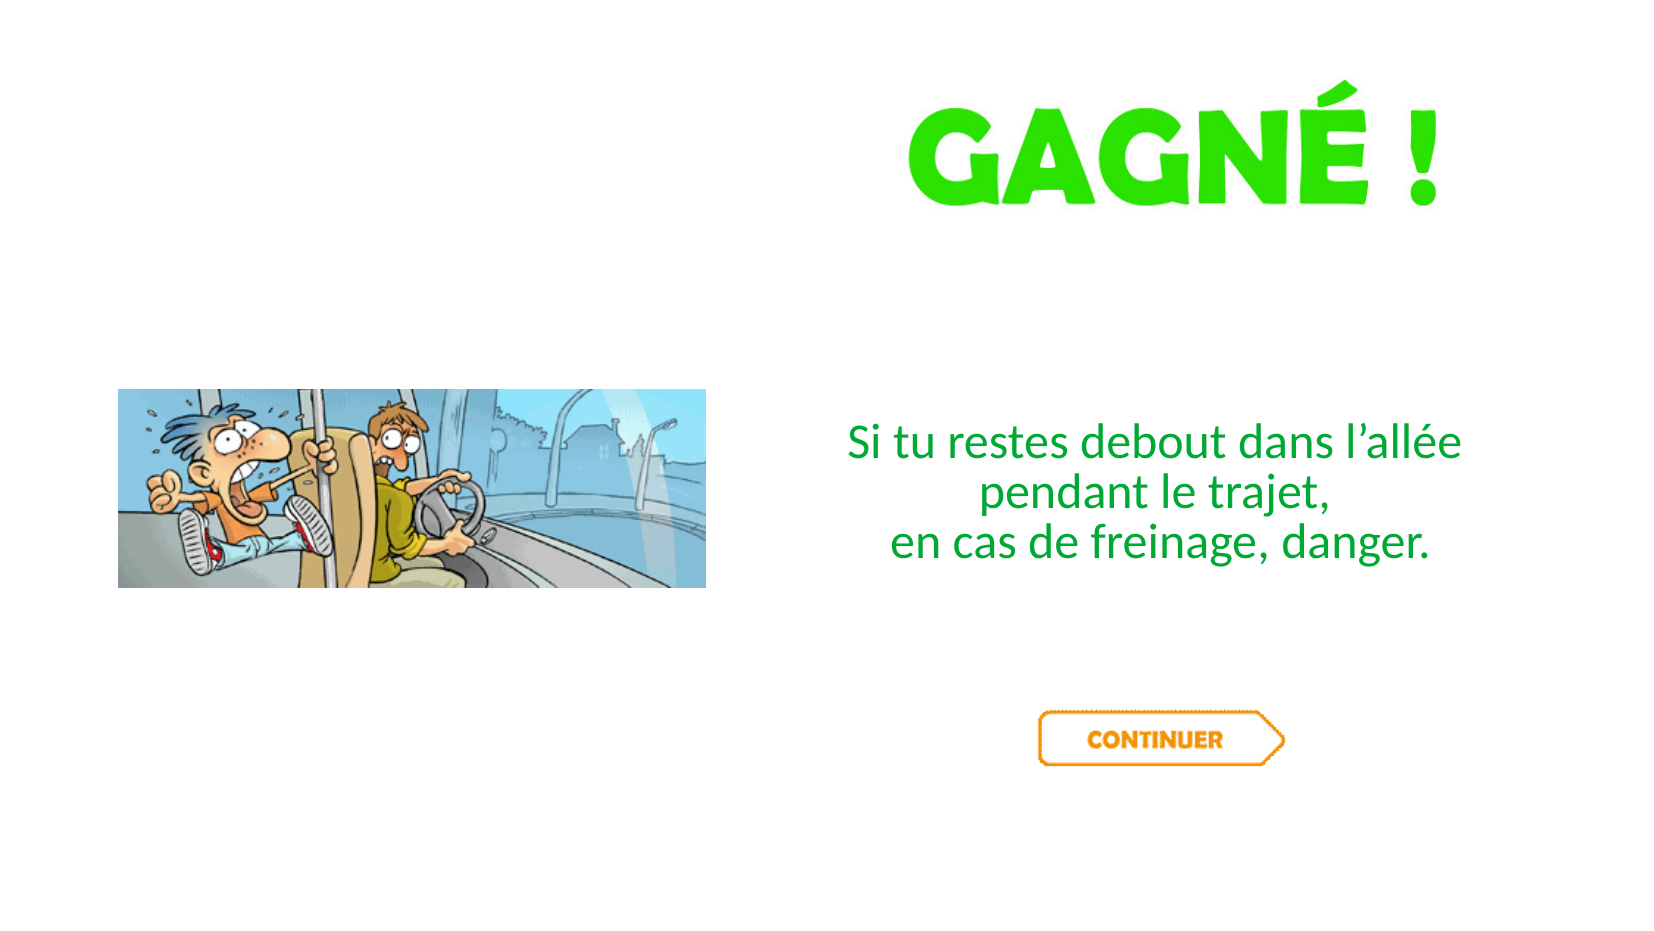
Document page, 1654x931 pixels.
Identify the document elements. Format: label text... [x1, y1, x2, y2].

picture [1037, 708, 1288, 769]
picture [118, 389, 706, 589]
text_box Si tu restes debout dans l’allée pendant le trajet, en cas de freinage, danger. [708, 413, 1613, 650]
picture [870, 59, 1483, 237]
